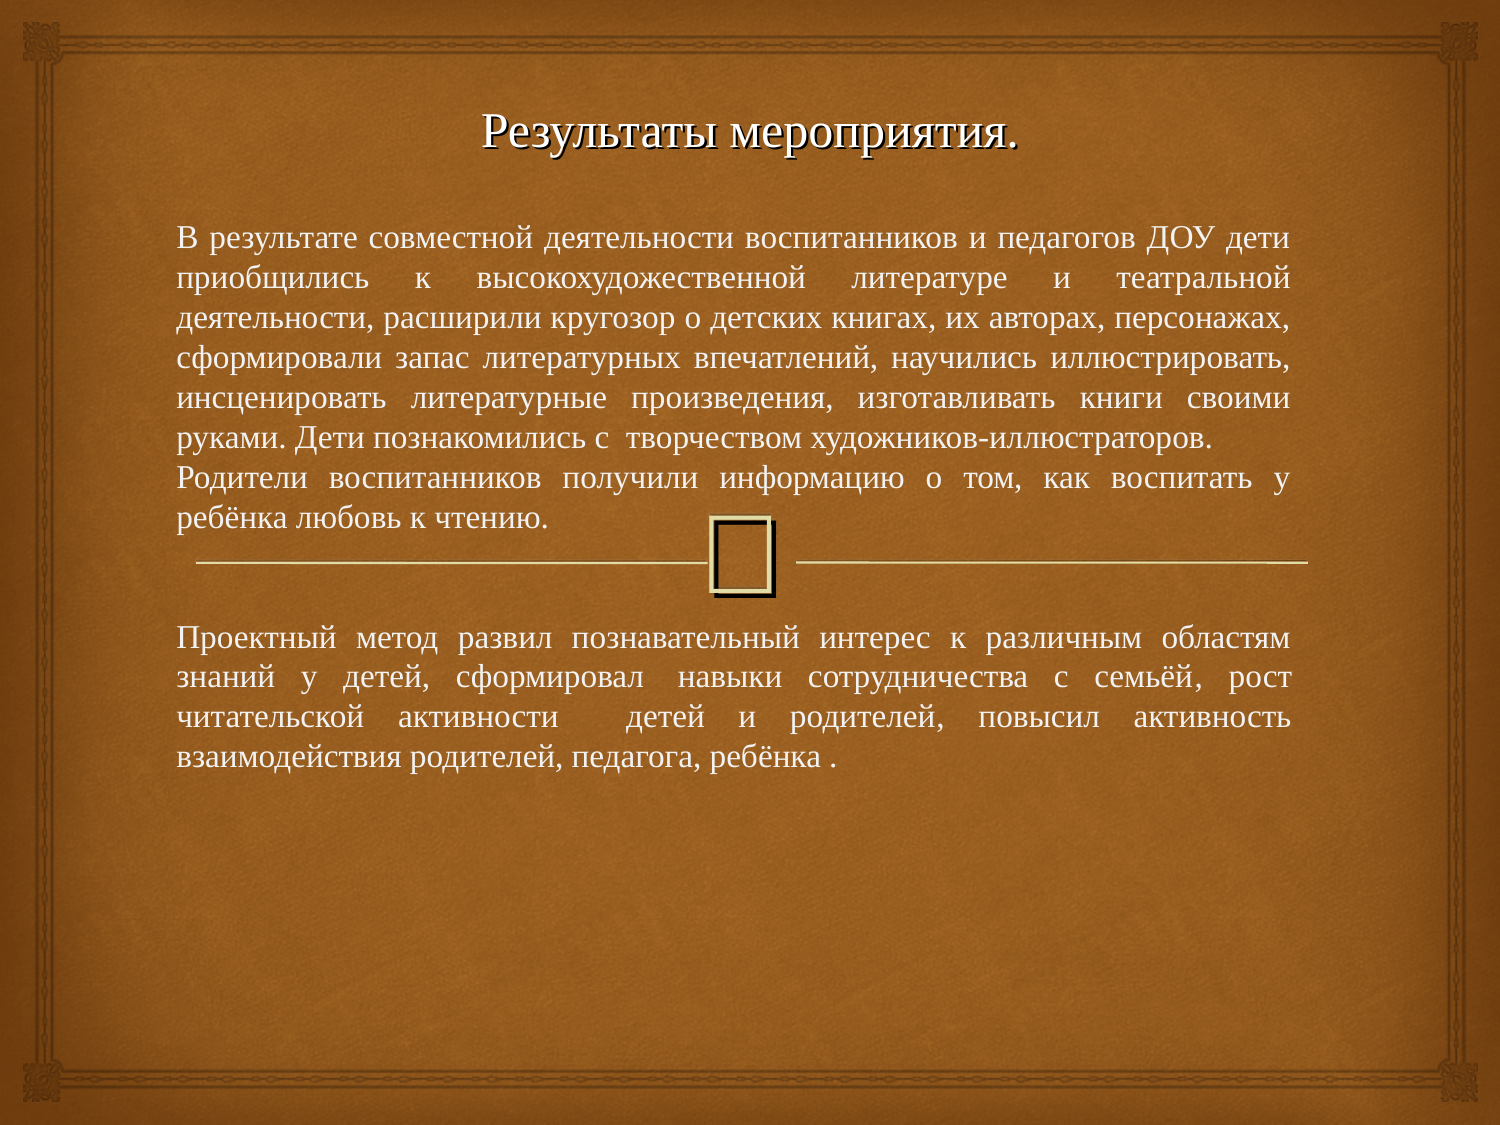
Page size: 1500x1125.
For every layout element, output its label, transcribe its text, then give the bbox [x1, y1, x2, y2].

text_box В результате совместной деятельности воспитанников и педагогов ДОУ дети приобщились к высокохудожественной литературе и театральной деятельности, расширили кругозор о детских книгах, их авторах, персонажах, сформировали запас литературных впечатлений, научились иллюстрировать, инсценировать литературные произведения, изготавливать книги своими руками. Дети познакомились с творчеством художников-иллюстраторов. Родители воспитанников получили информацию о том, как воспитать у ребёнка любовь к чтению. Проектный метод развил познавательный интерес к различным областям знаний у детей, сформировал навыки сотрудничества с семьёй, рост читательской активности детей и родителей, повысил активность взаимодействия родителей, педагога, ребёнка . [161, 208, 1307, 887]
subtitle Результаты мероприятия. [112, 90, 1388, 1036]
